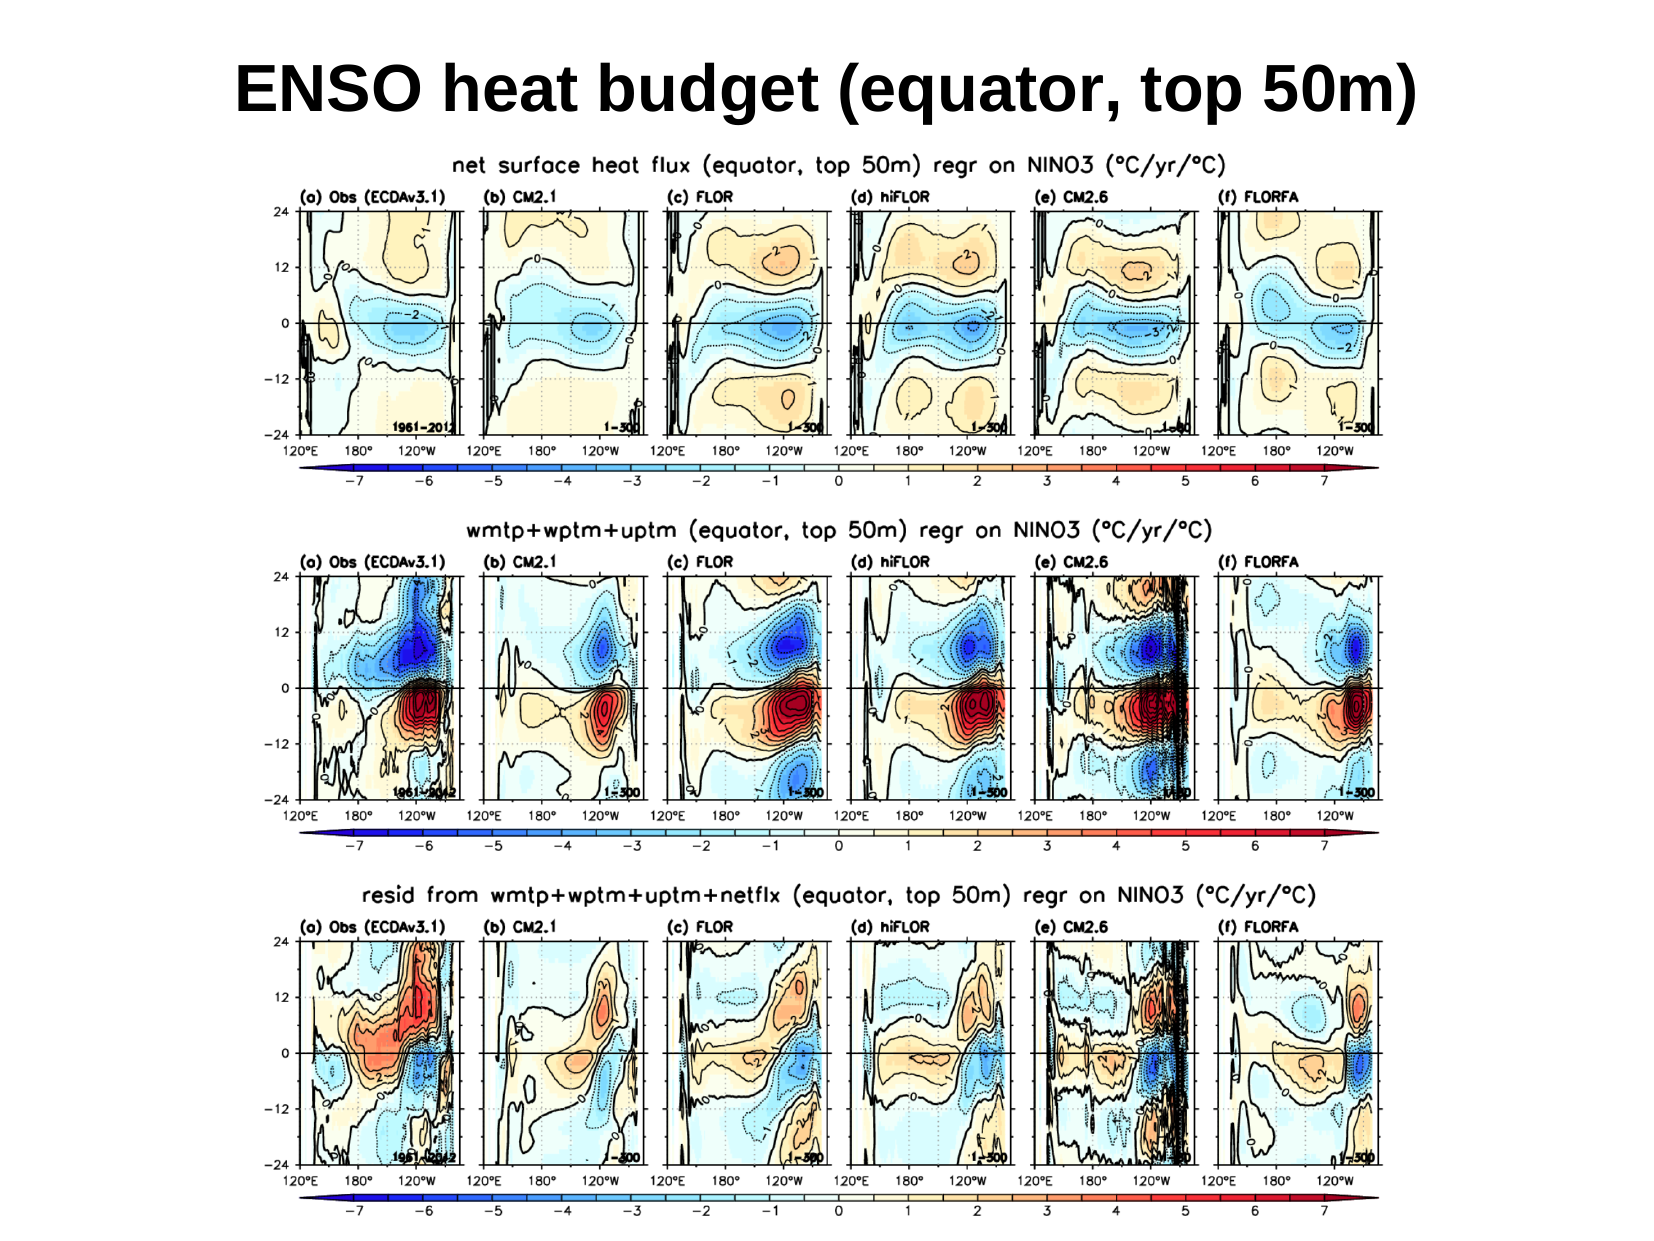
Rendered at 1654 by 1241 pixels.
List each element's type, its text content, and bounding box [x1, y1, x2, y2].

picture [253, 148, 1401, 492]
picture [253, 878, 1401, 1222]
picture [253, 513, 1401, 857]
text_box ENSO heat budget (equator, top 50m) [39, 32, 1615, 125]
